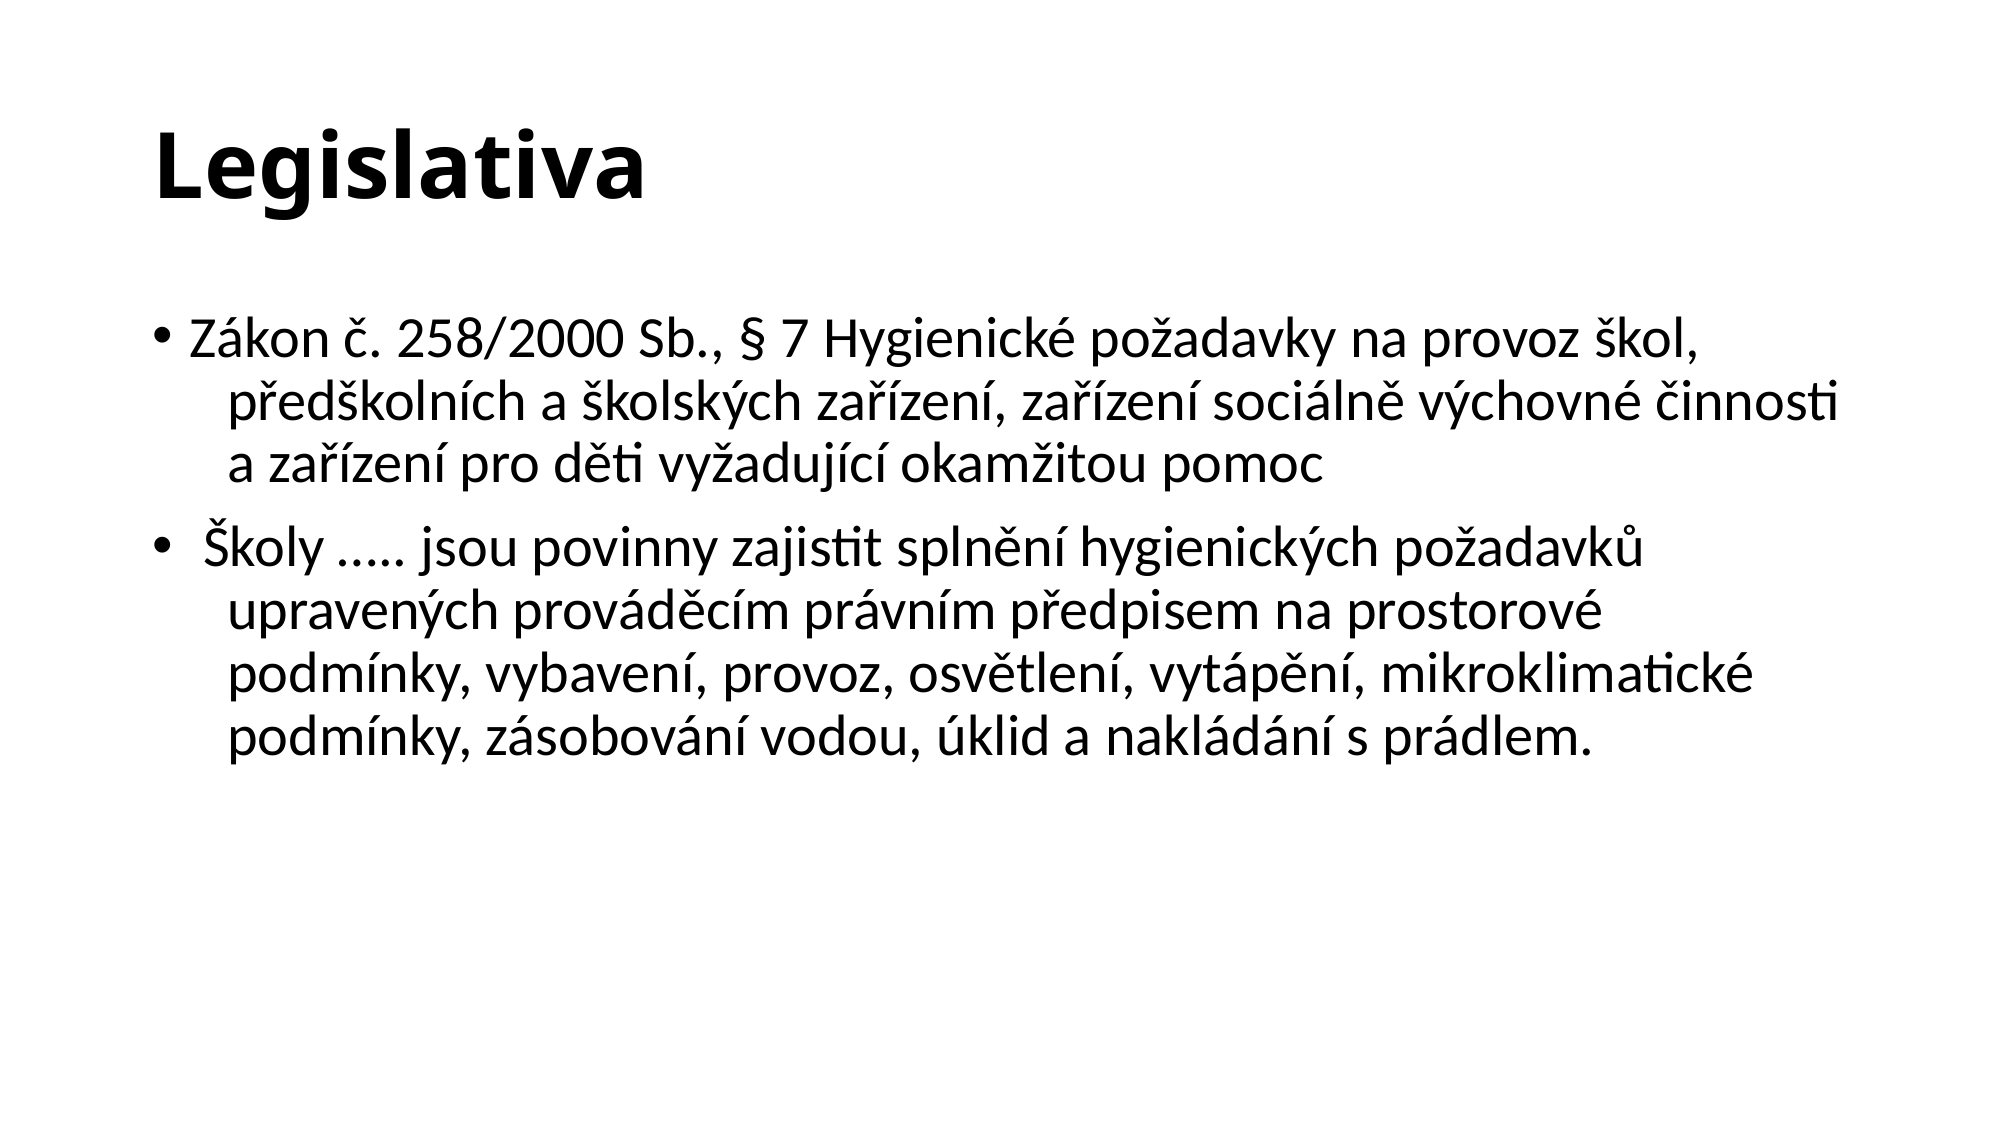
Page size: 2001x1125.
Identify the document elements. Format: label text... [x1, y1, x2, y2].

list Zákon č. 258/2000 Sb., § 7 Hygienické požadavky na provoz škol, předškolních a školských zařízení, zařízení sociálně výchovné činnosti a zařízení pro děti vyžadující okamžitou pomoc Školy ….. jsou povinny zajistit splnění hygienických požadavků upravených prováděcím právním předpisem na prostorové podmínky, vybavení, provoz, osvětlení, vytápění, mikroklimatické podmínky, zásobování vodou, úklid a nakládání s prádlem. [137, 299, 1863, 1014]
title Legislativa [137, 59, 1863, 278]
